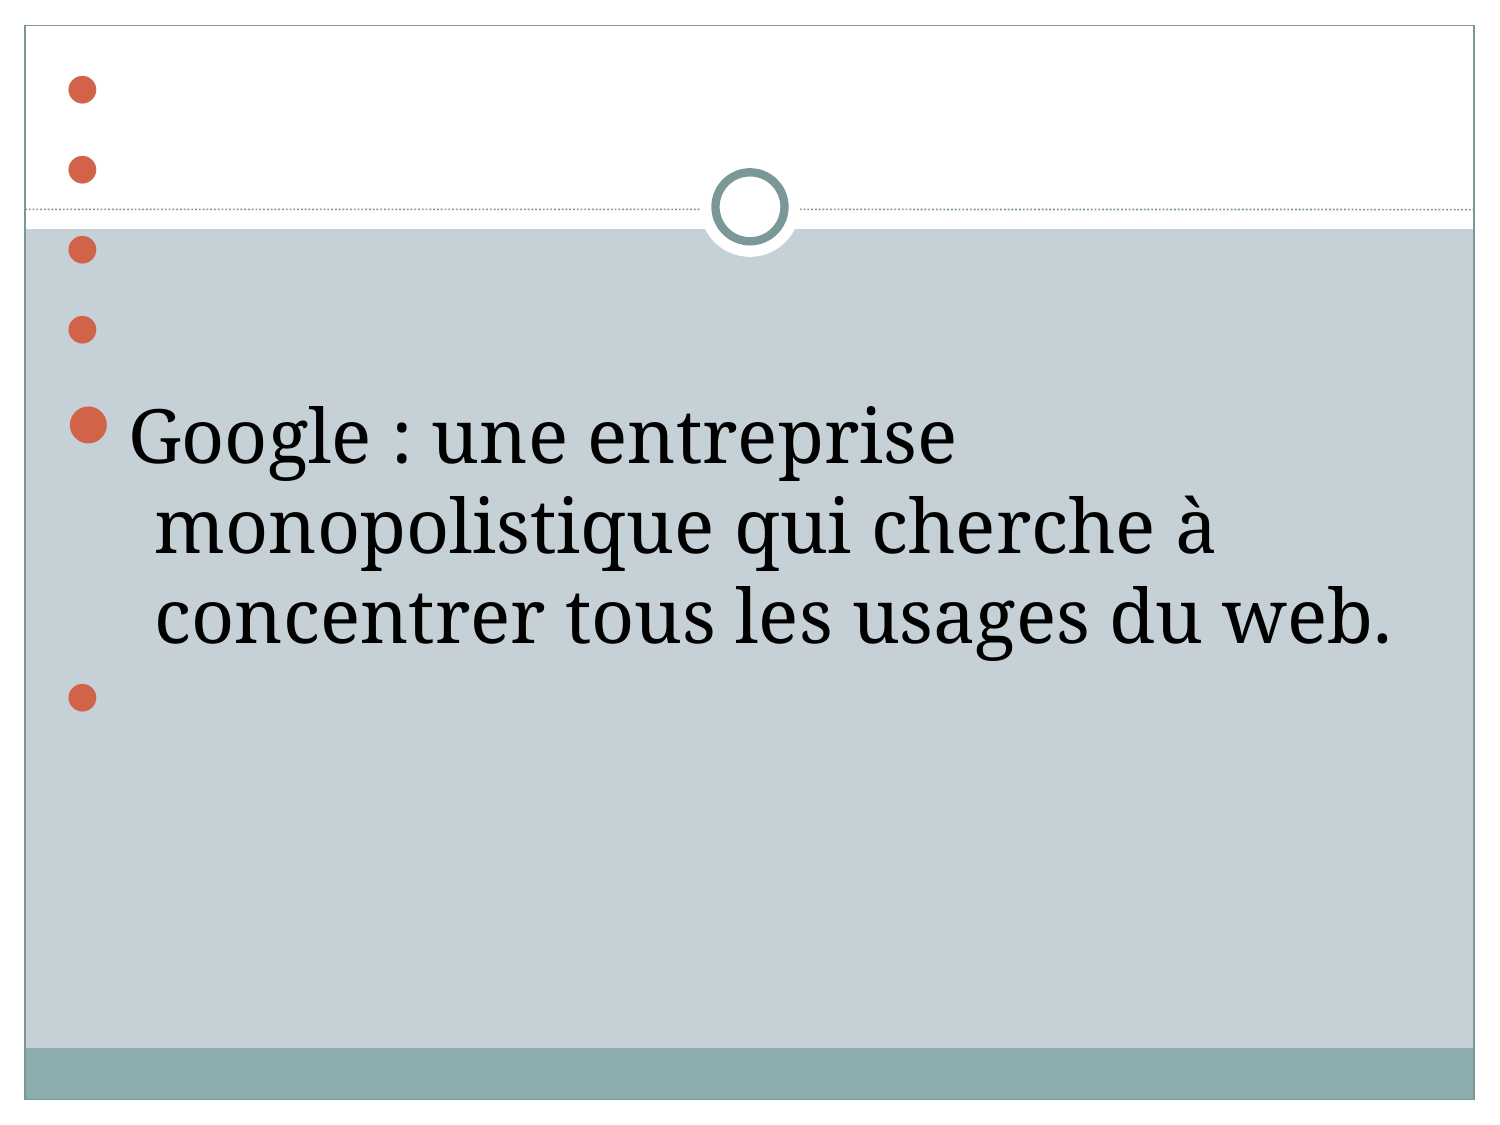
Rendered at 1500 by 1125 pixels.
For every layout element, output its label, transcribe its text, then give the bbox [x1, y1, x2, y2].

list Google : une entreprise monopolistique qui cherche à concentrer tous les usages du web. [49, 54, 1445, 1001]
